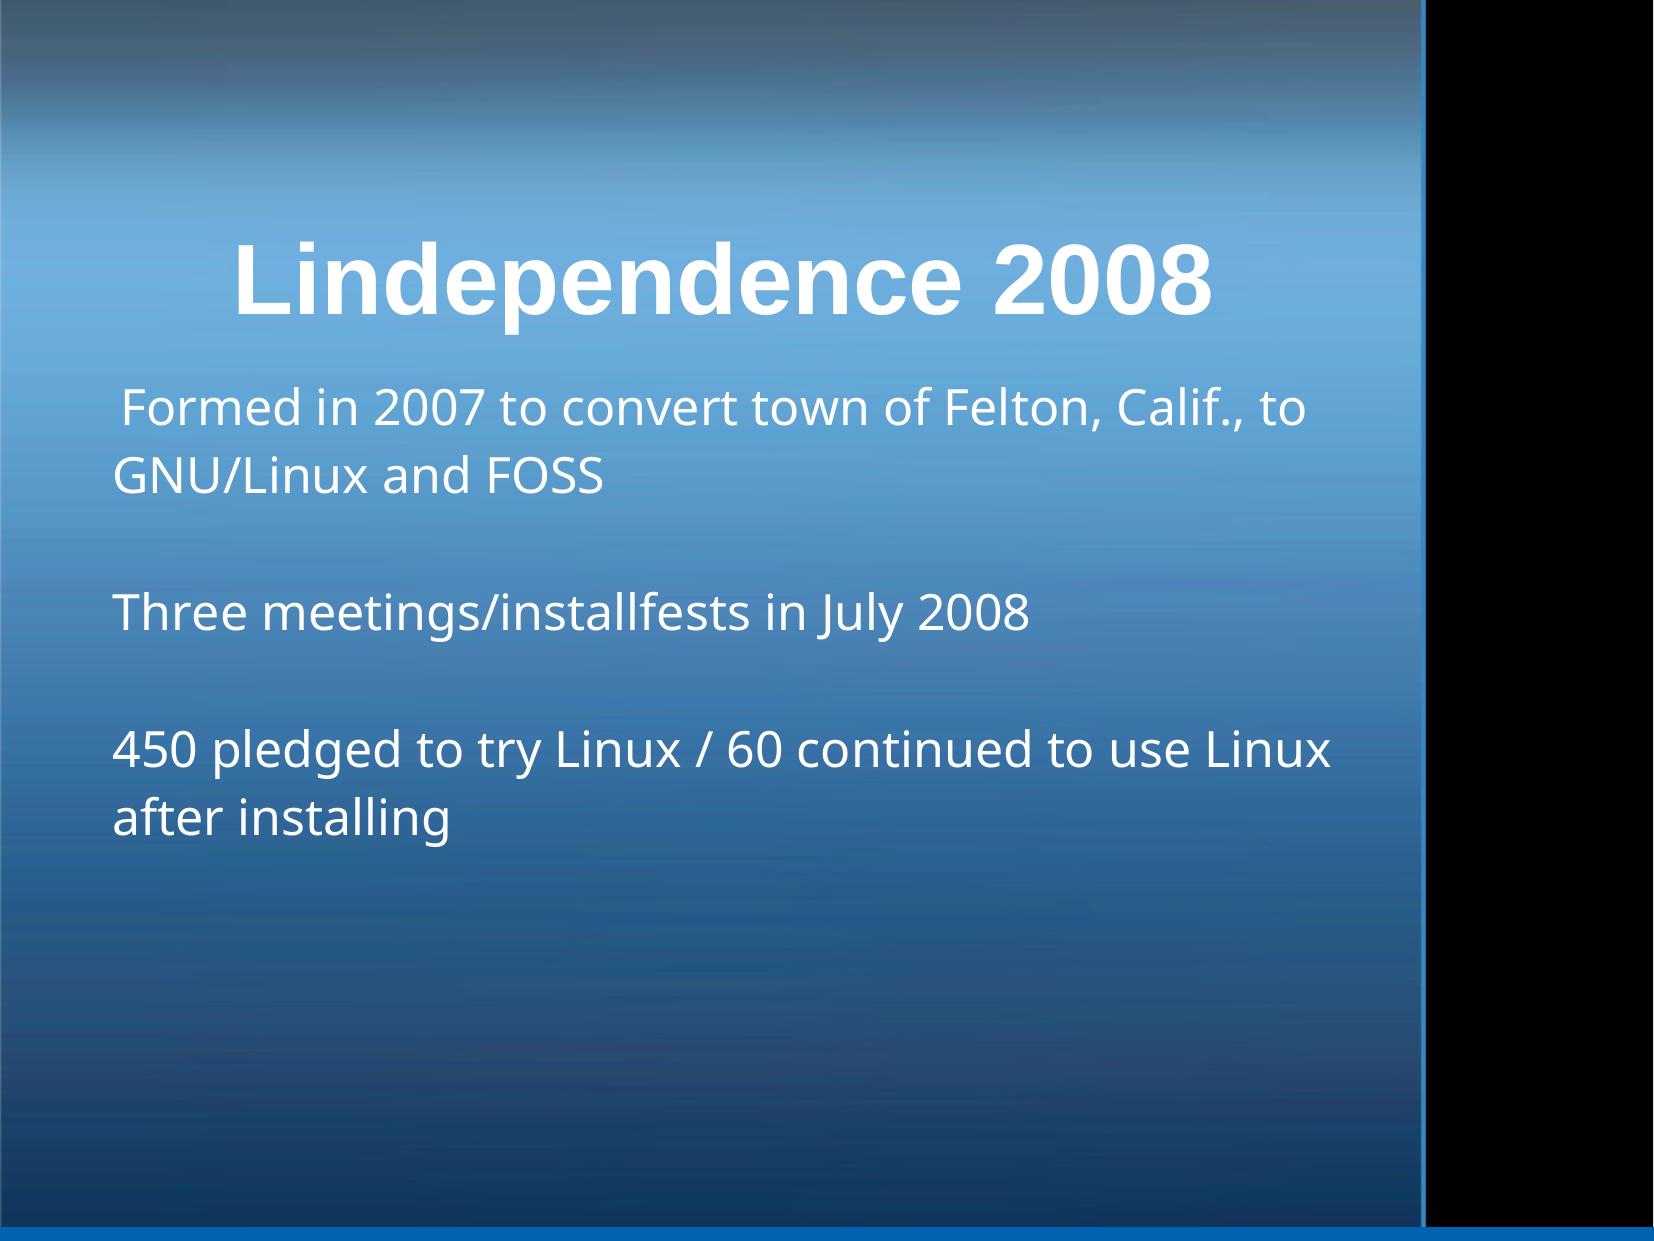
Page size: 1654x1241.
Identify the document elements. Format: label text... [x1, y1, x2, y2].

title Formed in 2007 to convert town of Felton, Calif., to GNU/Linux and FOSS Three meetings/installfests in July 2008 450 pledged to try Linux / 60 continued to use Linux after installing [112, 359, 1351, 863]
picture [0, 0, 1654, 1227]
title Lindependence 2008 [0, 176, 1448, 384]
